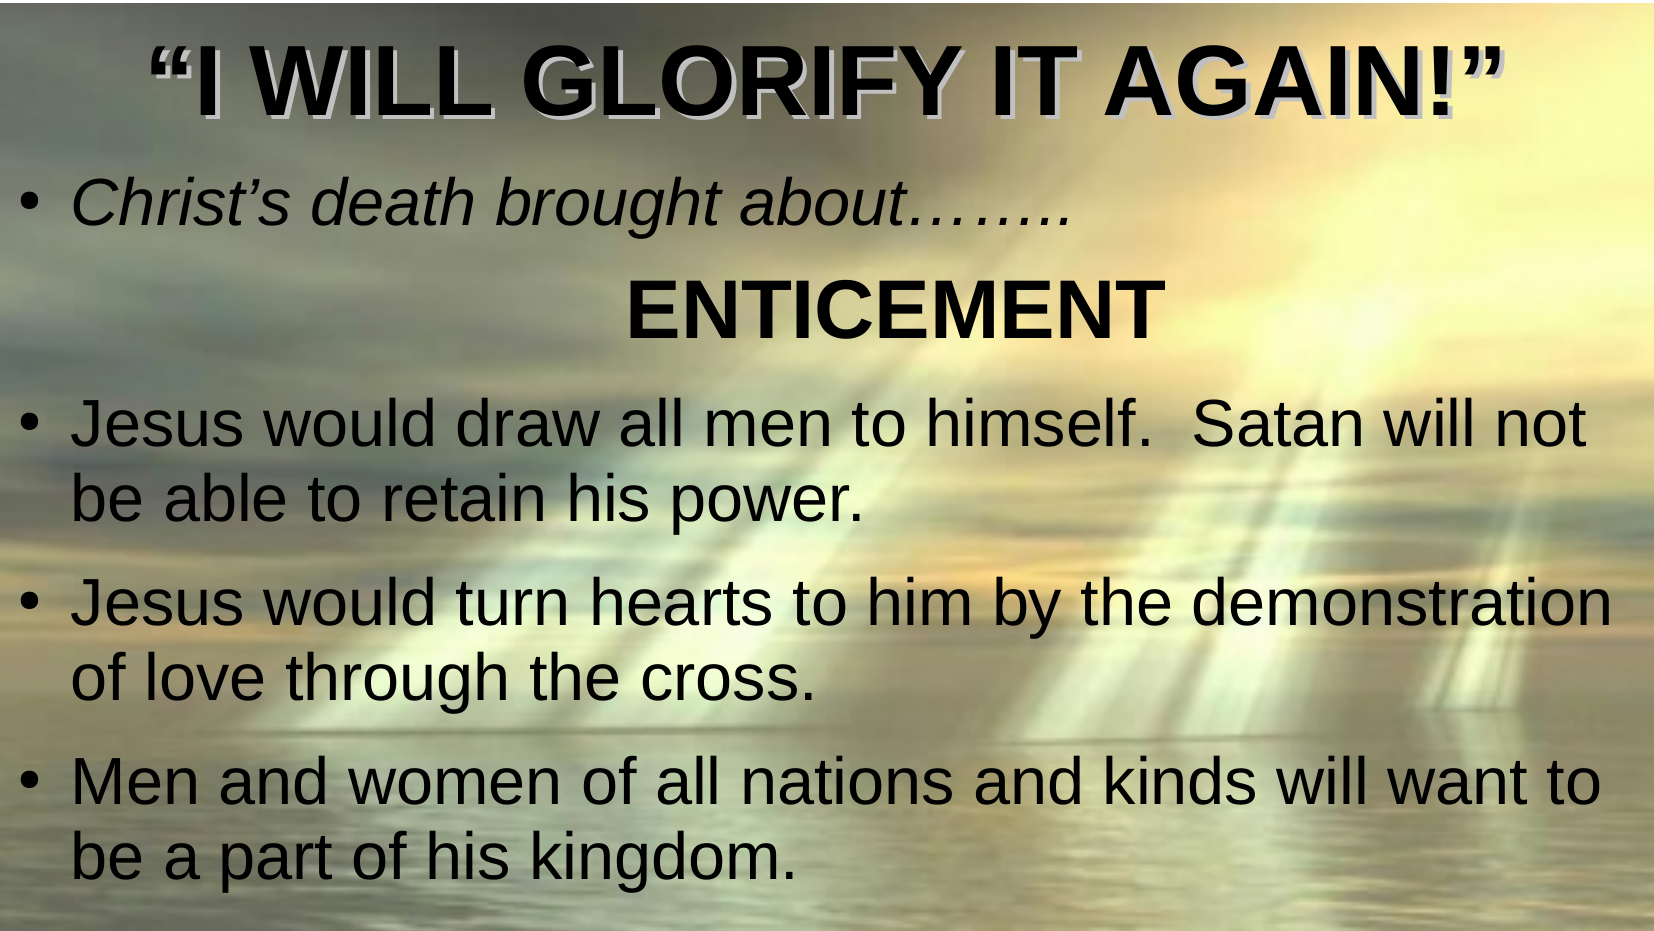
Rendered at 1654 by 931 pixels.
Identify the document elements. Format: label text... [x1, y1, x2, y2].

title “I WILL GLORIFY IT AGAIN!” [82, 3, 1571, 159]
list Christ’s death brought about…….. ENTICEMENT Jesus would draw all men to himself. Satan will not be able to retain his power. Jesus would turn hearts to him by the demonstration of love through the cross. Men and women of all nations and kinds will want to be a part of his kingdom. [0, 165, 1651, 931]
picture [0, 3, 1654, 931]
